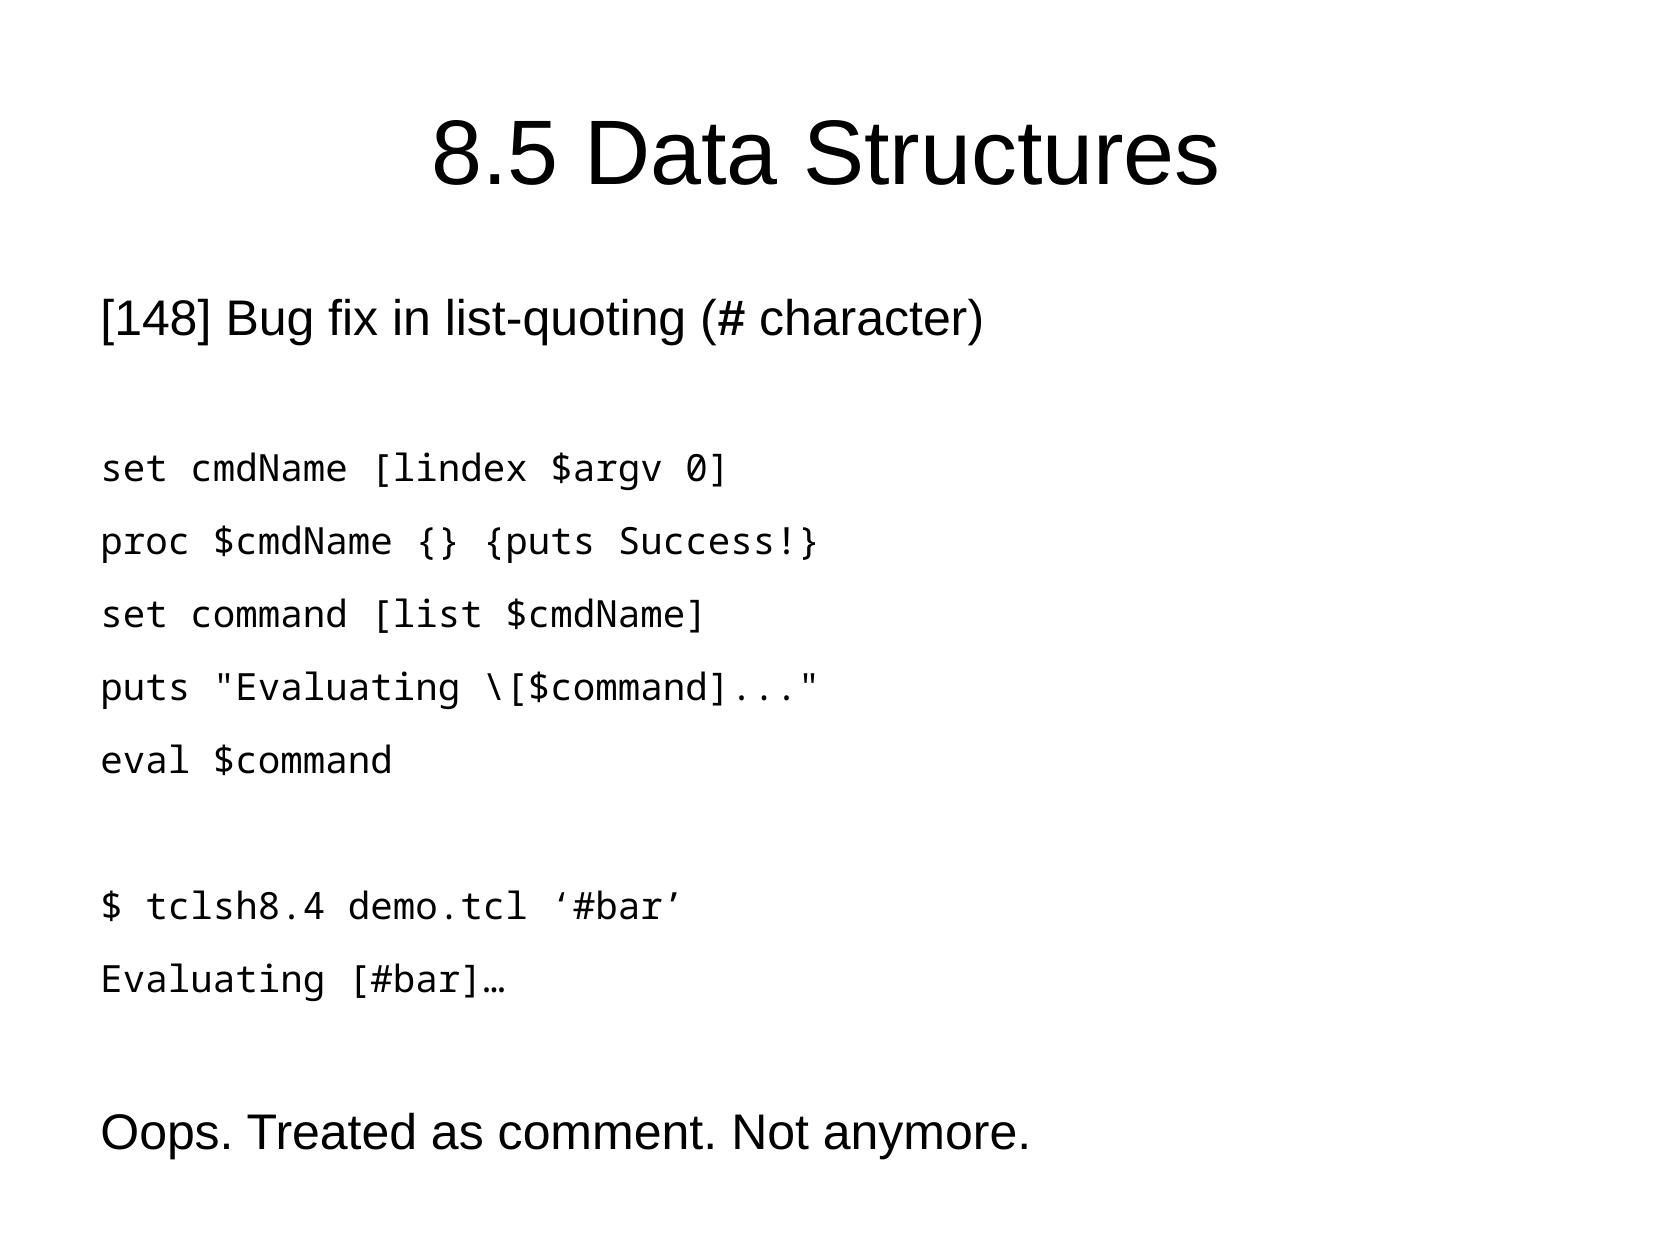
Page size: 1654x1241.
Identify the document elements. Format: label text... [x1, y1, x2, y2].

title 8.5 Data Structures [82, 56, 1571, 250]
list [148] Bug fix in list-quoting (# character) set cmdName [lindex $argv 0] proc $cmdName {} {puts Success!} set command [list $cmdName] puts "Evaluating \[$command]..." eval $command $ tclsh8.4 demo.tcl ‘#bar’ Evaluating [#bar]… Oops. Treated as comment. Not anymore. [82, 290, 1571, 1201]
